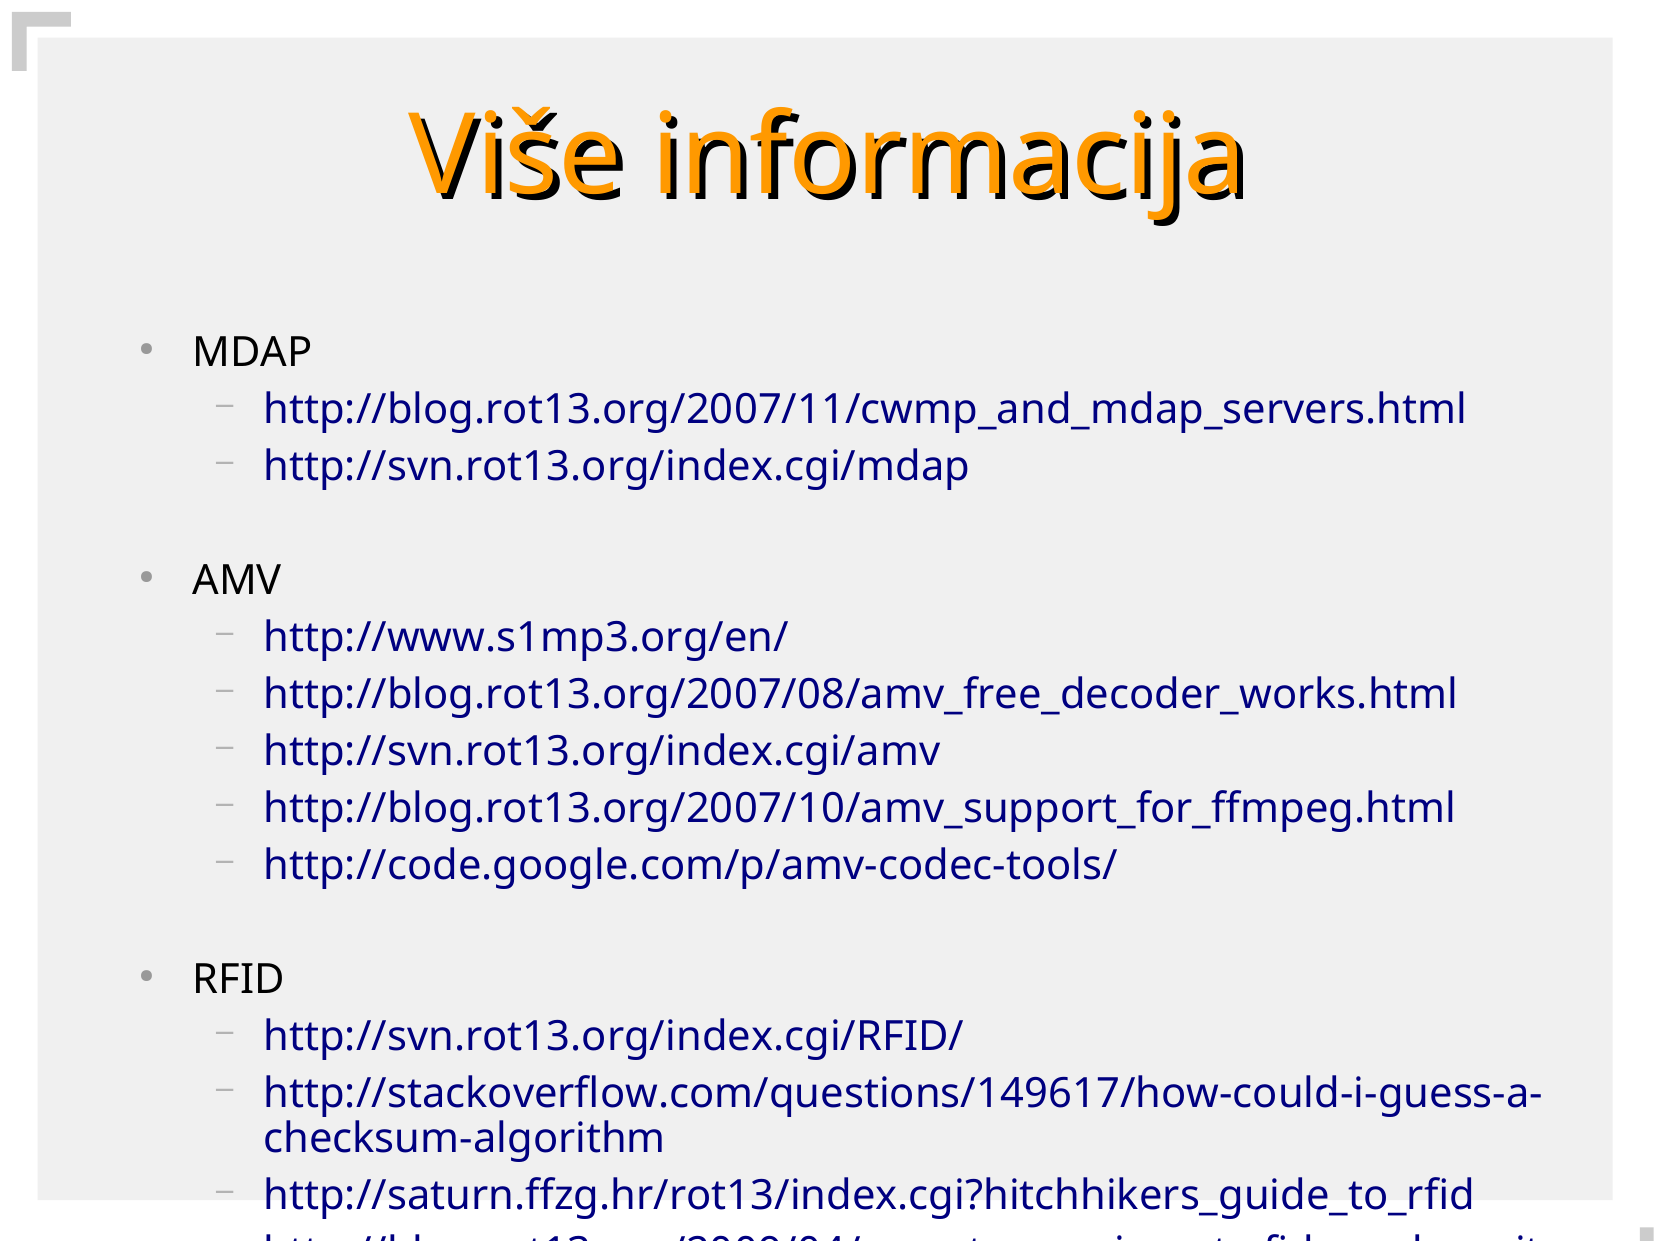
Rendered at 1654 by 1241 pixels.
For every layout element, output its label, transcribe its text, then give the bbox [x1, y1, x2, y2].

list MDAP http://blog.rot13.org/2007/11/cwmp_and_mdap_servers.html http://svn.rot13.org/index.cgi/mdap AMV http://www.s1mp3.org/en/ http://blog.rot13.org/2007/08/amv_free_decoder_works.html http://svn.rot13.org/index.cgi/amv http://blog.rot13.org/2007/10/amv_support_for_ffmpeg.html http://code.google.com/p/amv-codec-tools/ RFID http://svn.rot13.org/index.cgi/RFID/ http://stackoverflow.com/questions/149617/how-could-i-guess-a-checksum-algorithm http://saturn.ffzg.hr/rot13/index.cgi?hitchhikers_guide_to_rfid http://blog.rot13.org/2009/04/comet_experiment_rfid_reader_with_koha_data_in_browser.html [121, 322, 1561, 1147]
title Više informacija [121, 46, 1534, 254]
